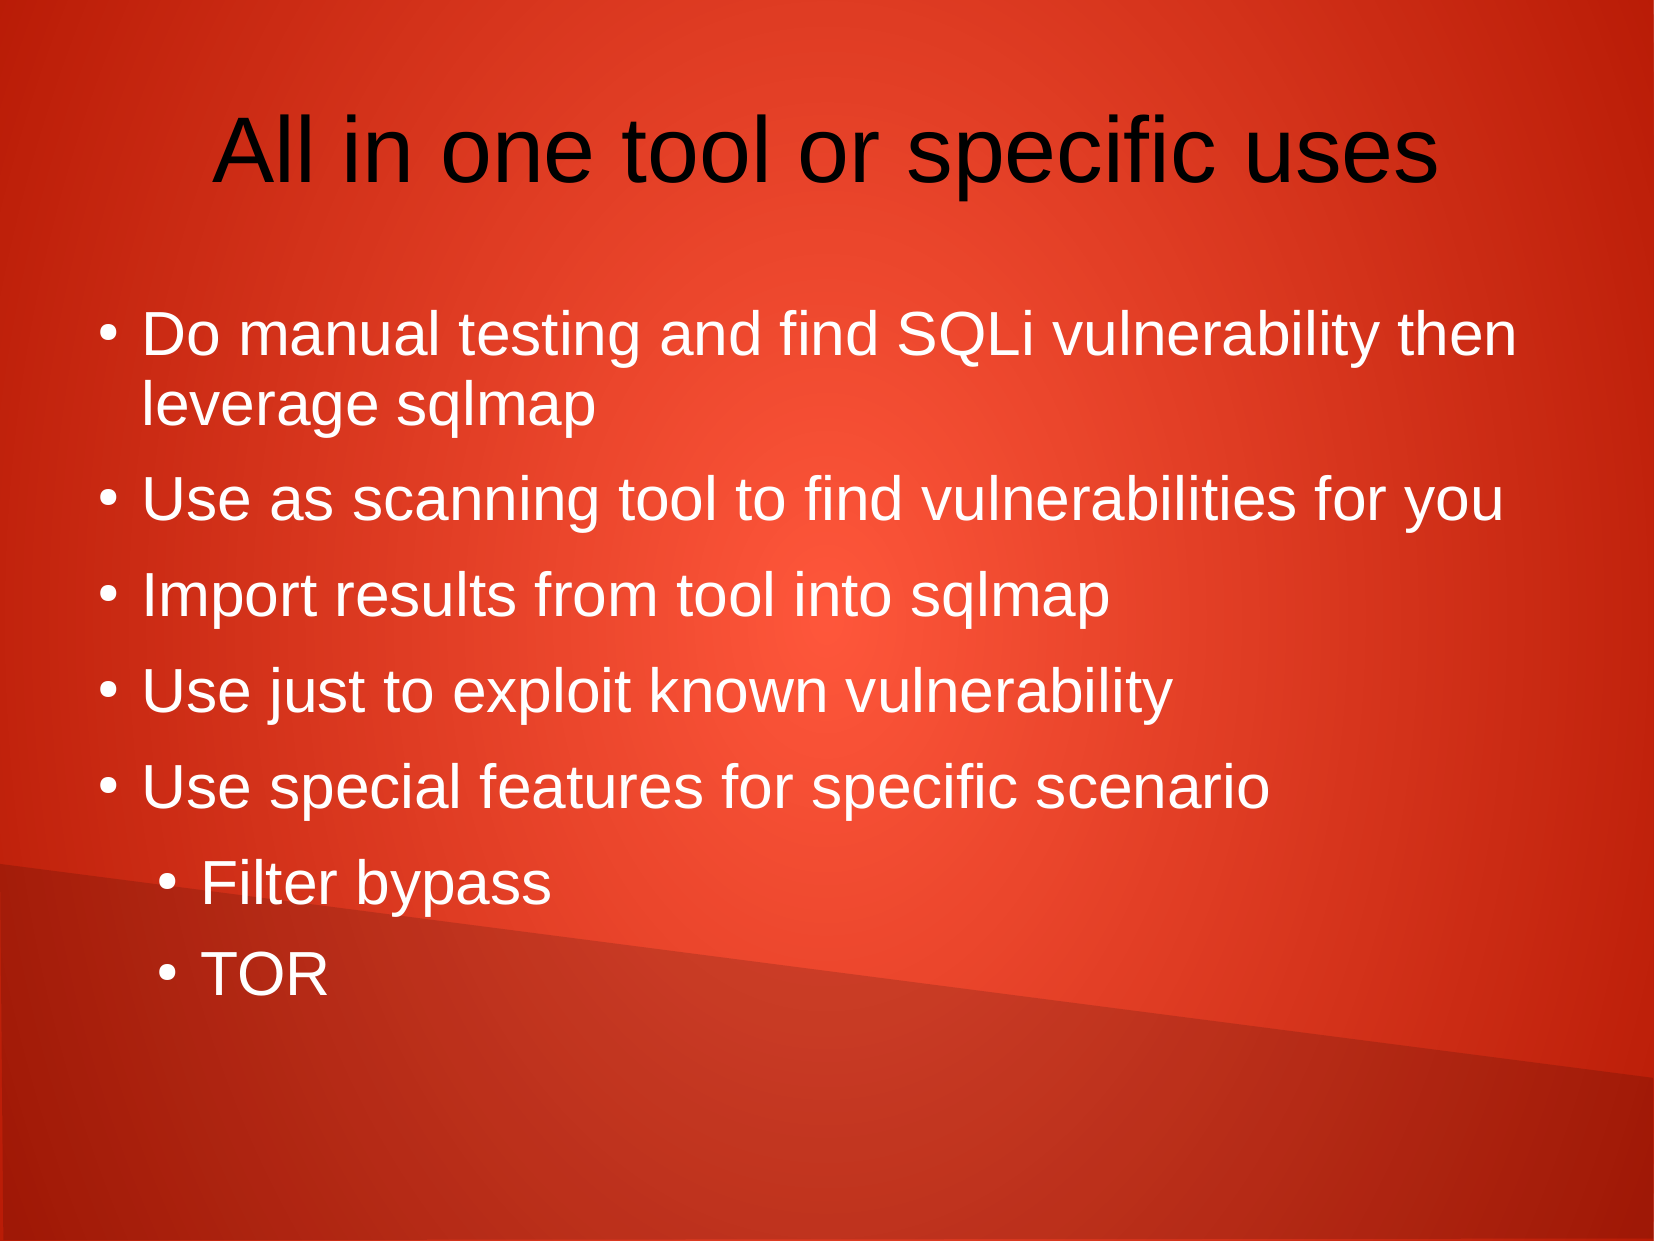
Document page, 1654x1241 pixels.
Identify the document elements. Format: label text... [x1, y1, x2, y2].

list Do manual testing and find SQLi vulnerability then leverage sqlmap Use as scanning tool to find vulnerabilities for you Import results from tool into sqlmap Use just to exploit known vulnerability Use special features for specific scenario Filter bypass TOR [82, 299, 1571, 1019]
title All in one tool or specific uses [82, 47, 1571, 252]
